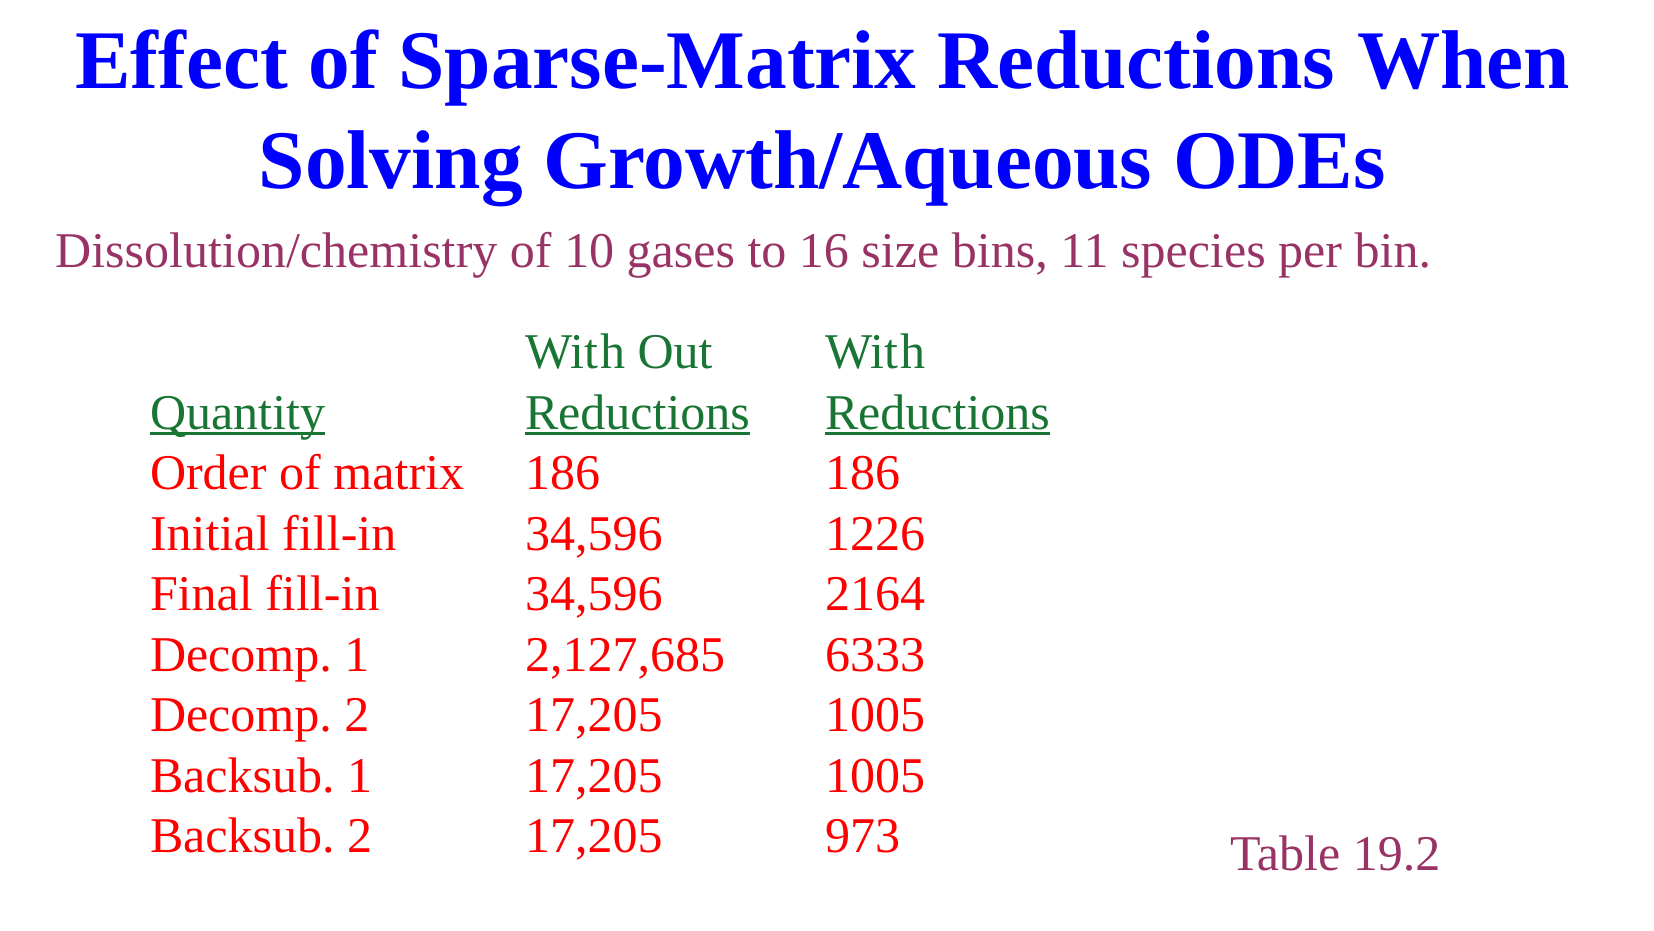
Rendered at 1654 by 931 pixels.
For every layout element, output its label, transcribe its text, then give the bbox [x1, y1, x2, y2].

title Effect of Sparse-Matrix Reductions When Solving Growth/Aqueous ODEs [27, 0, 1618, 186]
text_box Table 19.2 [1215, 825, 1459, 889]
text_box Wit h Out Wit h Quantity Reductions Reductions Order of matrix 186 186 Initial fill-in 34,596 1226 Final fill-in 34,596 2164 Decomp. 1 2,127,685 6333 Decomp. 2 17,205 1005 Backsub. 1 17,205 1005 Backsub. 2 17,205 973 [135, 323, 1140, 870]
text_box Dissolution/chemistry of 10 gases to 16 size bins, 11 species per bin. [25, 210, 1463, 310]
